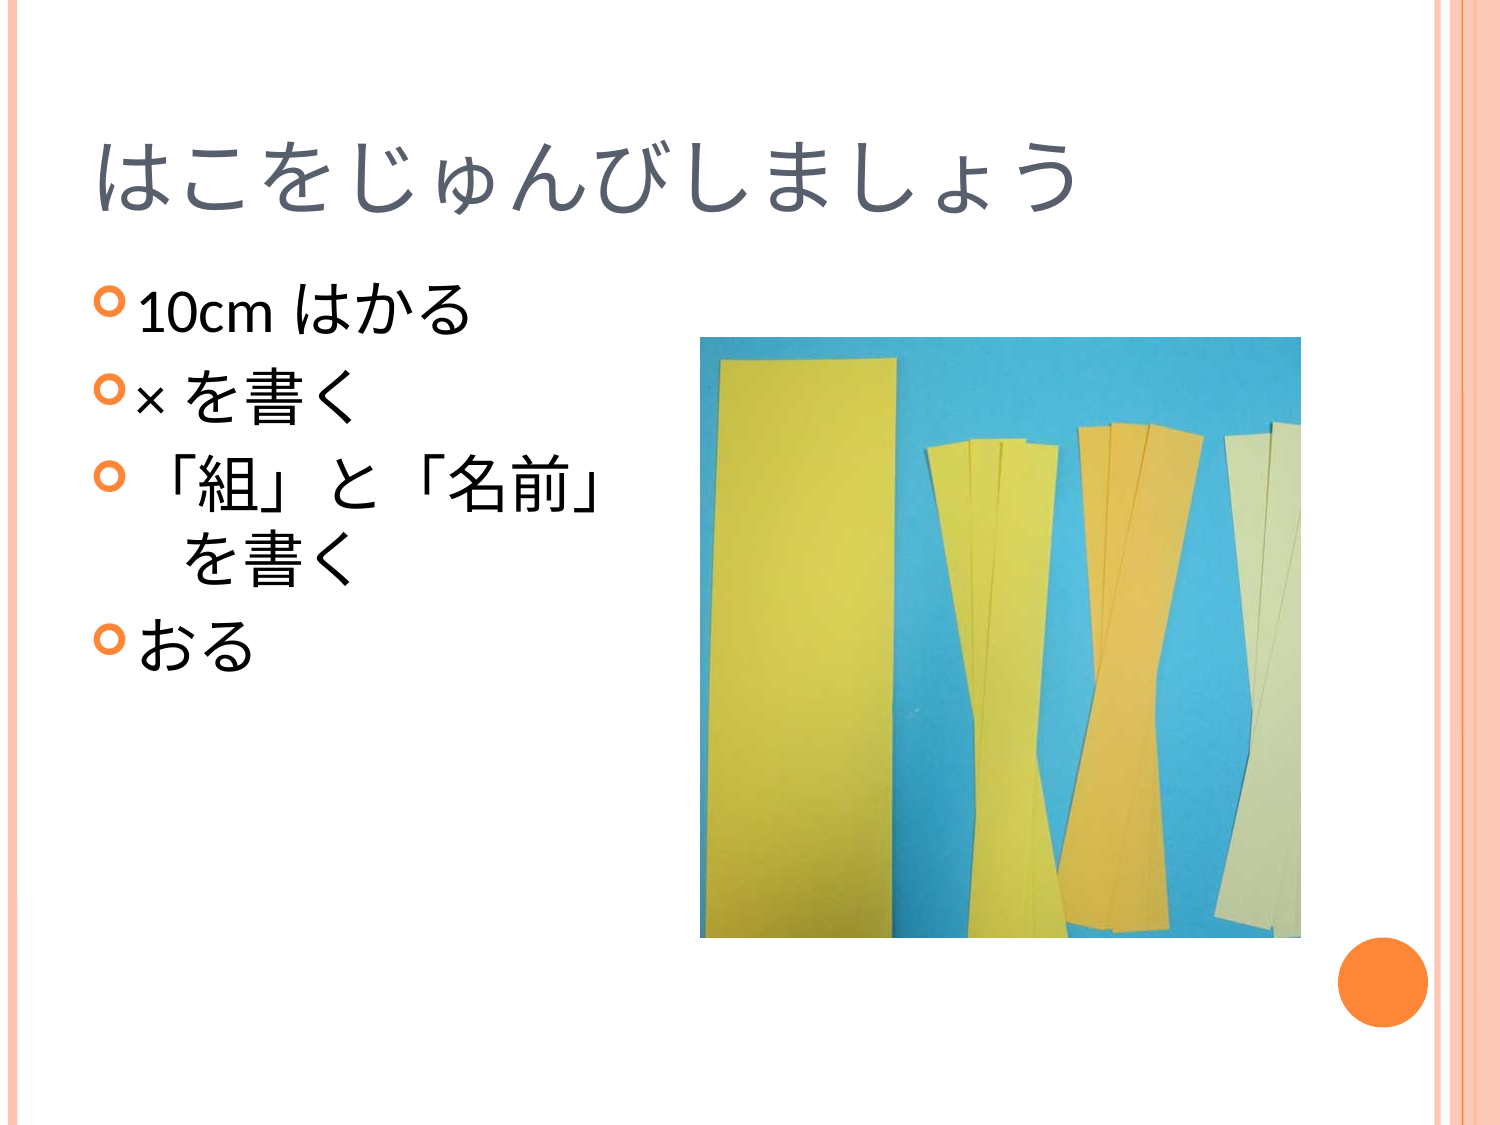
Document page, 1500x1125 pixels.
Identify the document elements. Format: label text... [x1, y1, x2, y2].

picture [700, 337, 1301, 938]
title はこをじゅんびしましょう [75, 45, 1300, 233]
list 10cmはかる ×を書く 「組」と「名前」を書く おる [75, 262, 676, 1013]
